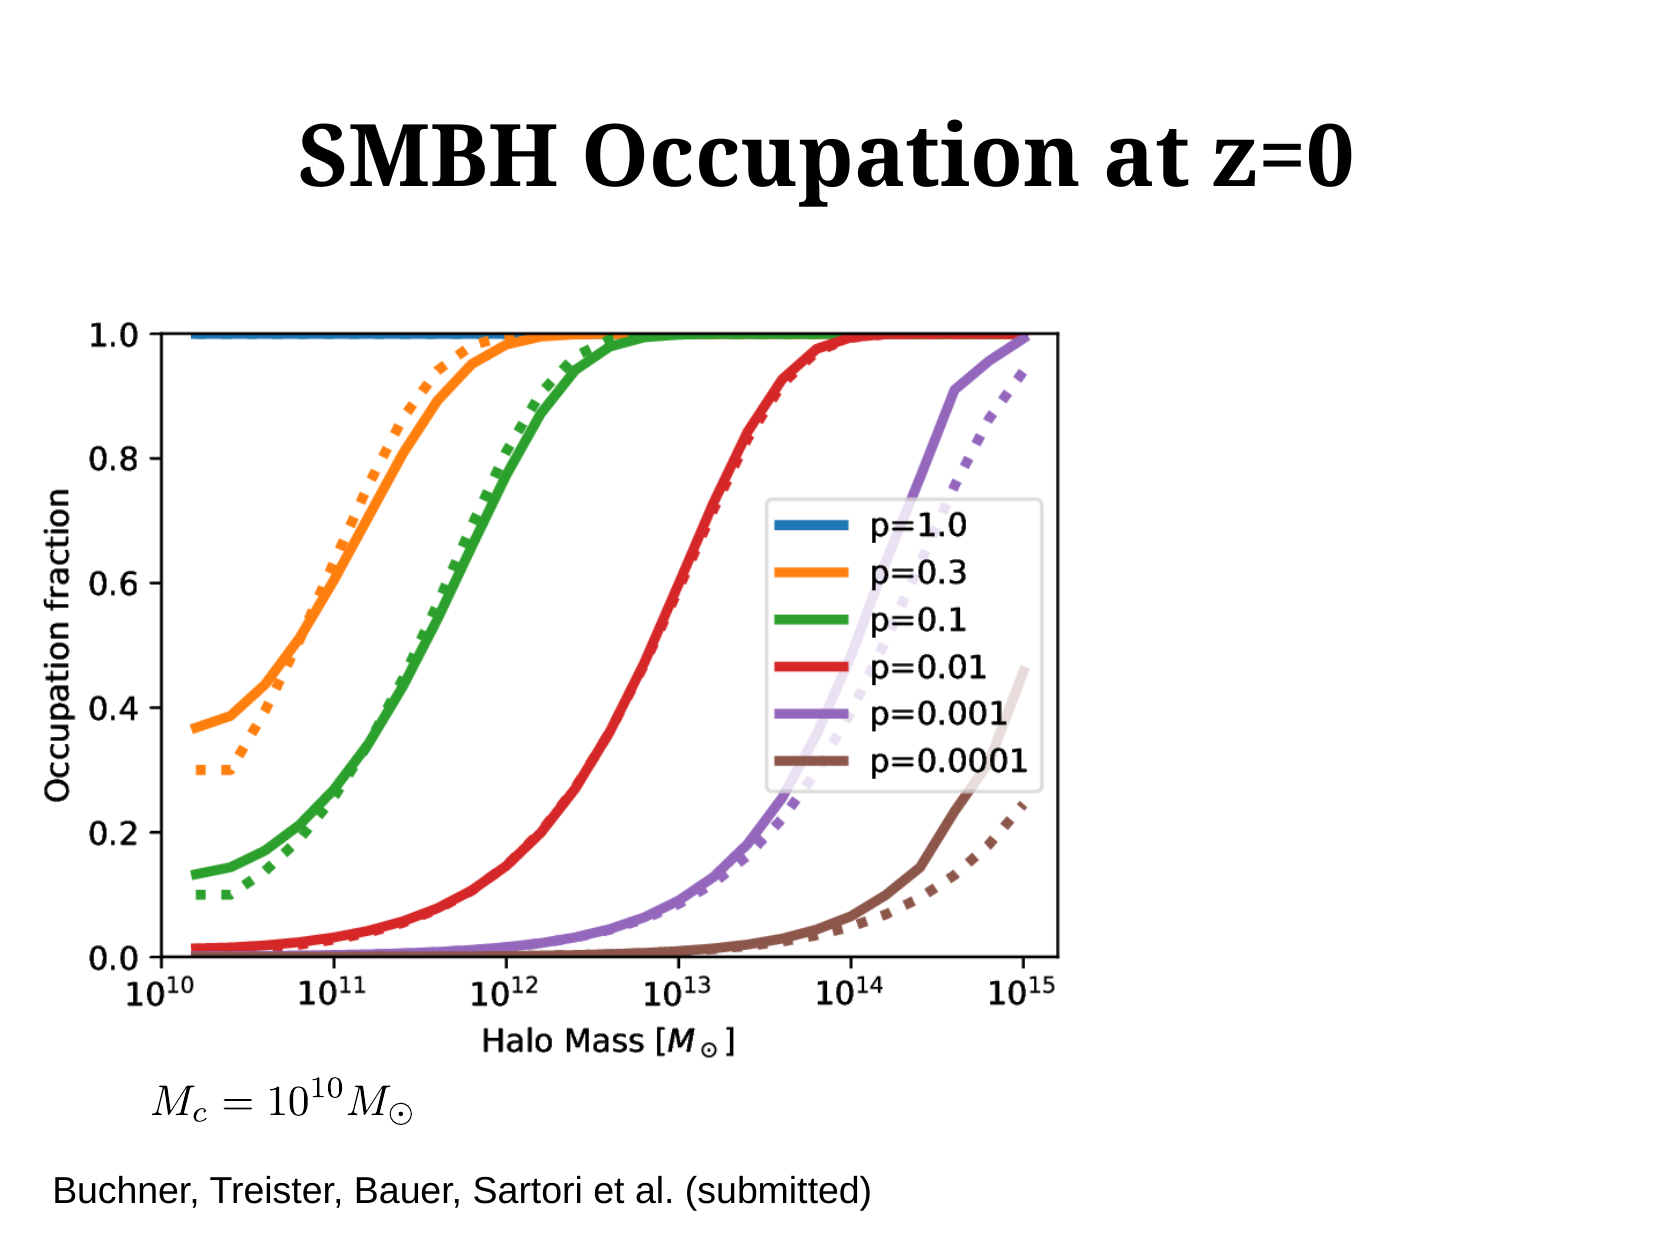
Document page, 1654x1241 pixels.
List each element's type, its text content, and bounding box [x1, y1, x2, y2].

text_box [150, 1077, 415, 1126]
title SMBH Occupation at z=0 [82, 49, 1571, 257]
text_box Buchner, Treister, Bauer, Sartori et al. (submitted) [37, 1162, 1013, 1241]
picture [21, 299, 1092, 1083]
